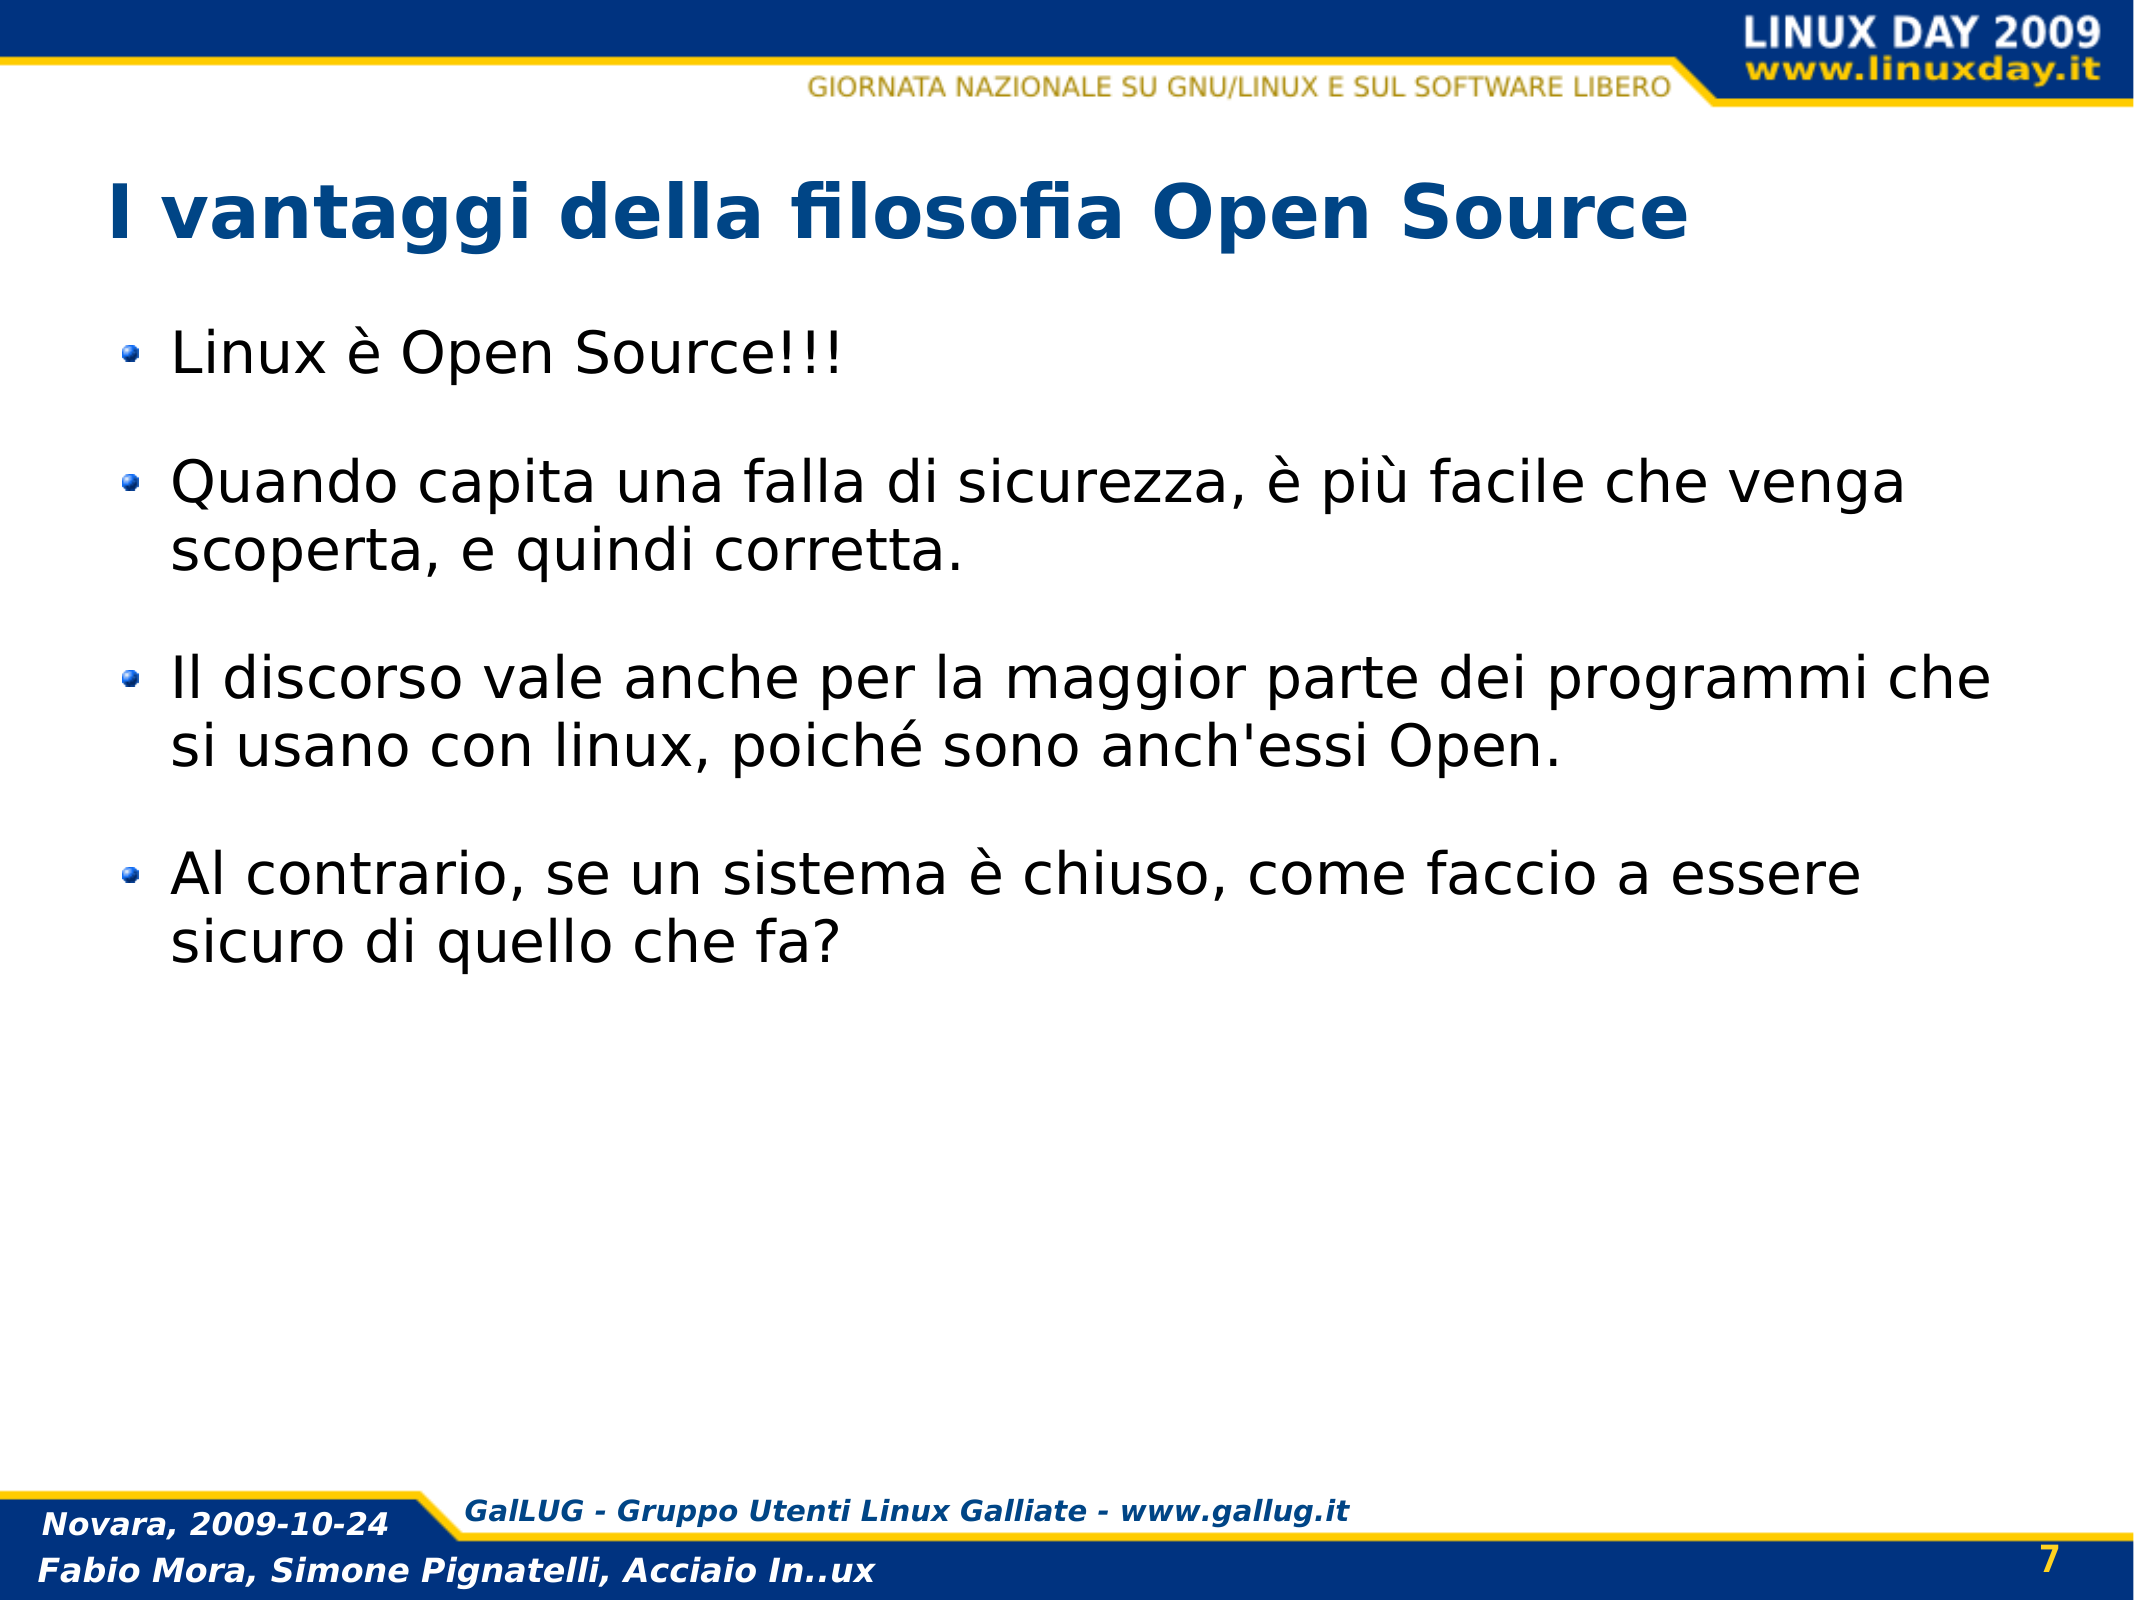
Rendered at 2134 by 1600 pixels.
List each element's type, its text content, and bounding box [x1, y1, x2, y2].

title I vantaggi della filosofia Open Source [106, 159, 2080, 267]
picture [0, 0, 2134, 1600]
list Linux è Open Source!!! Quando capita una falla di sicurezza, è più facile che venga scoperta, e quindi corretta. Il discorso vale anche per la maggior parte dei programmi che si usano con linux, poiché sono anch'essi Open. Al contrario, se un sistema è chiuso, come faccio a essere sicuro di quello che fa? [106, 319, 2027, 1441]
